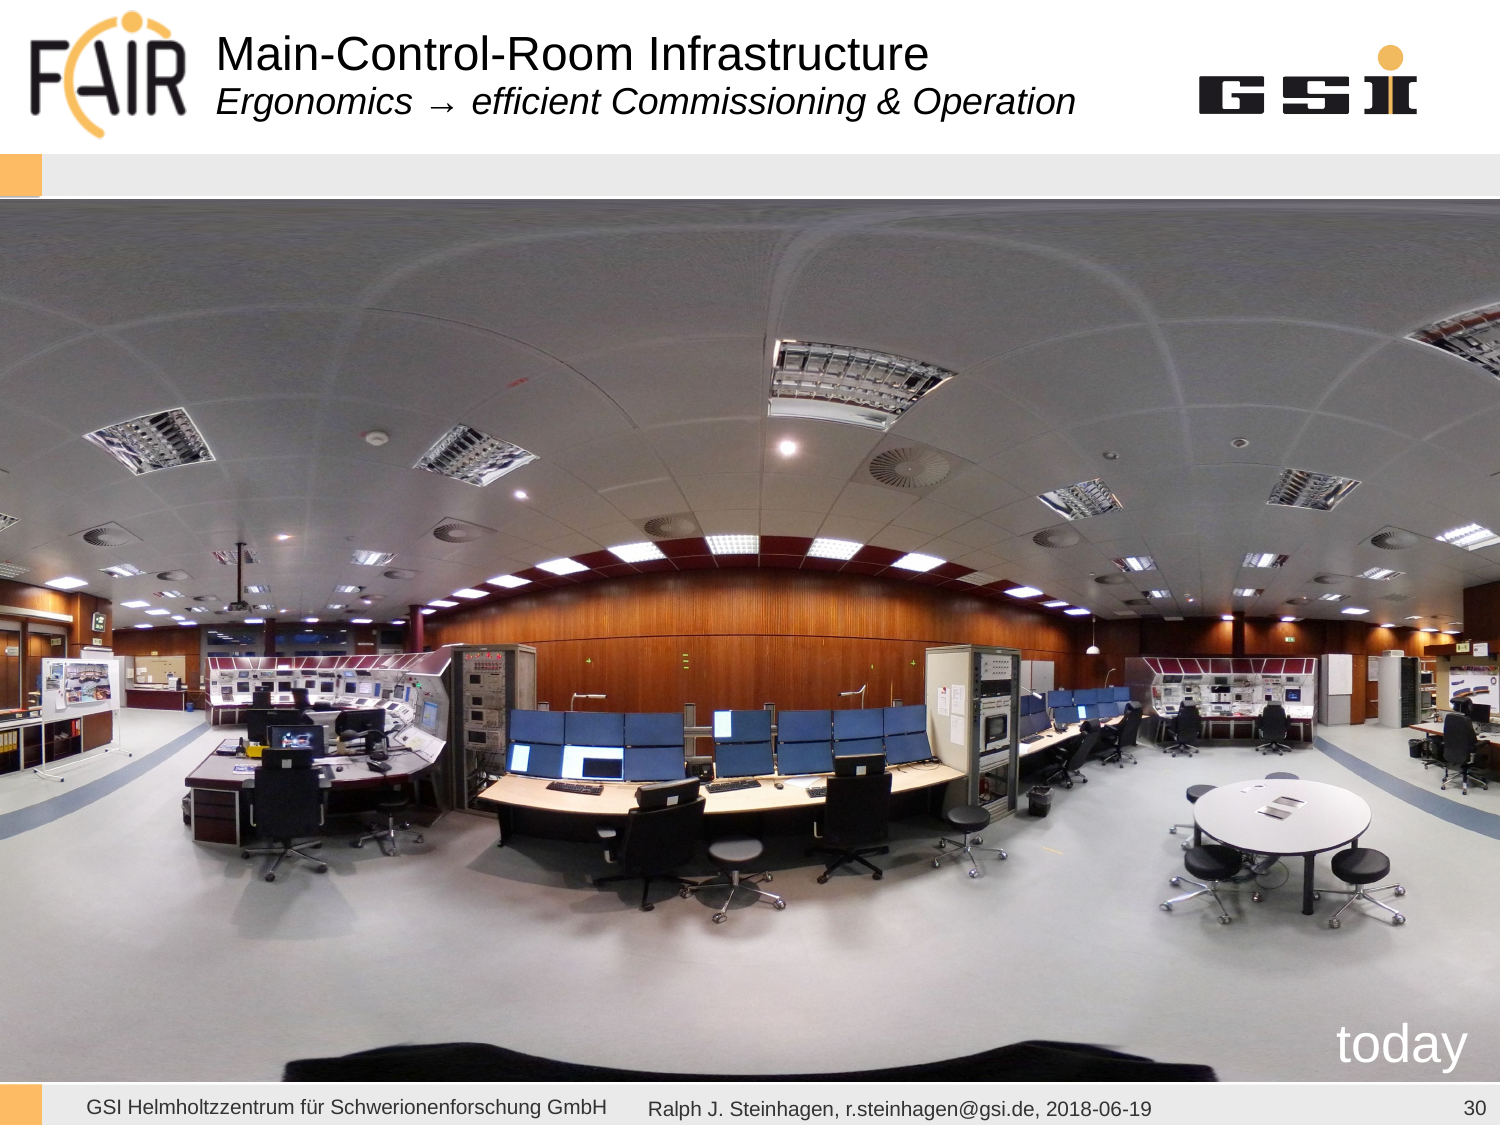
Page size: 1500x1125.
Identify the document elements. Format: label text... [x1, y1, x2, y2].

title Main-Control-Room Infrastructure Ergonomics → efficient Commissioning & Operation [215, 0, 1186, 150]
text_box today [1321, 1006, 1488, 1082]
picture [0, 199, 1500, 1082]
picture [1197, 42, 1419, 117]
picture [30, 9, 187, 141]
